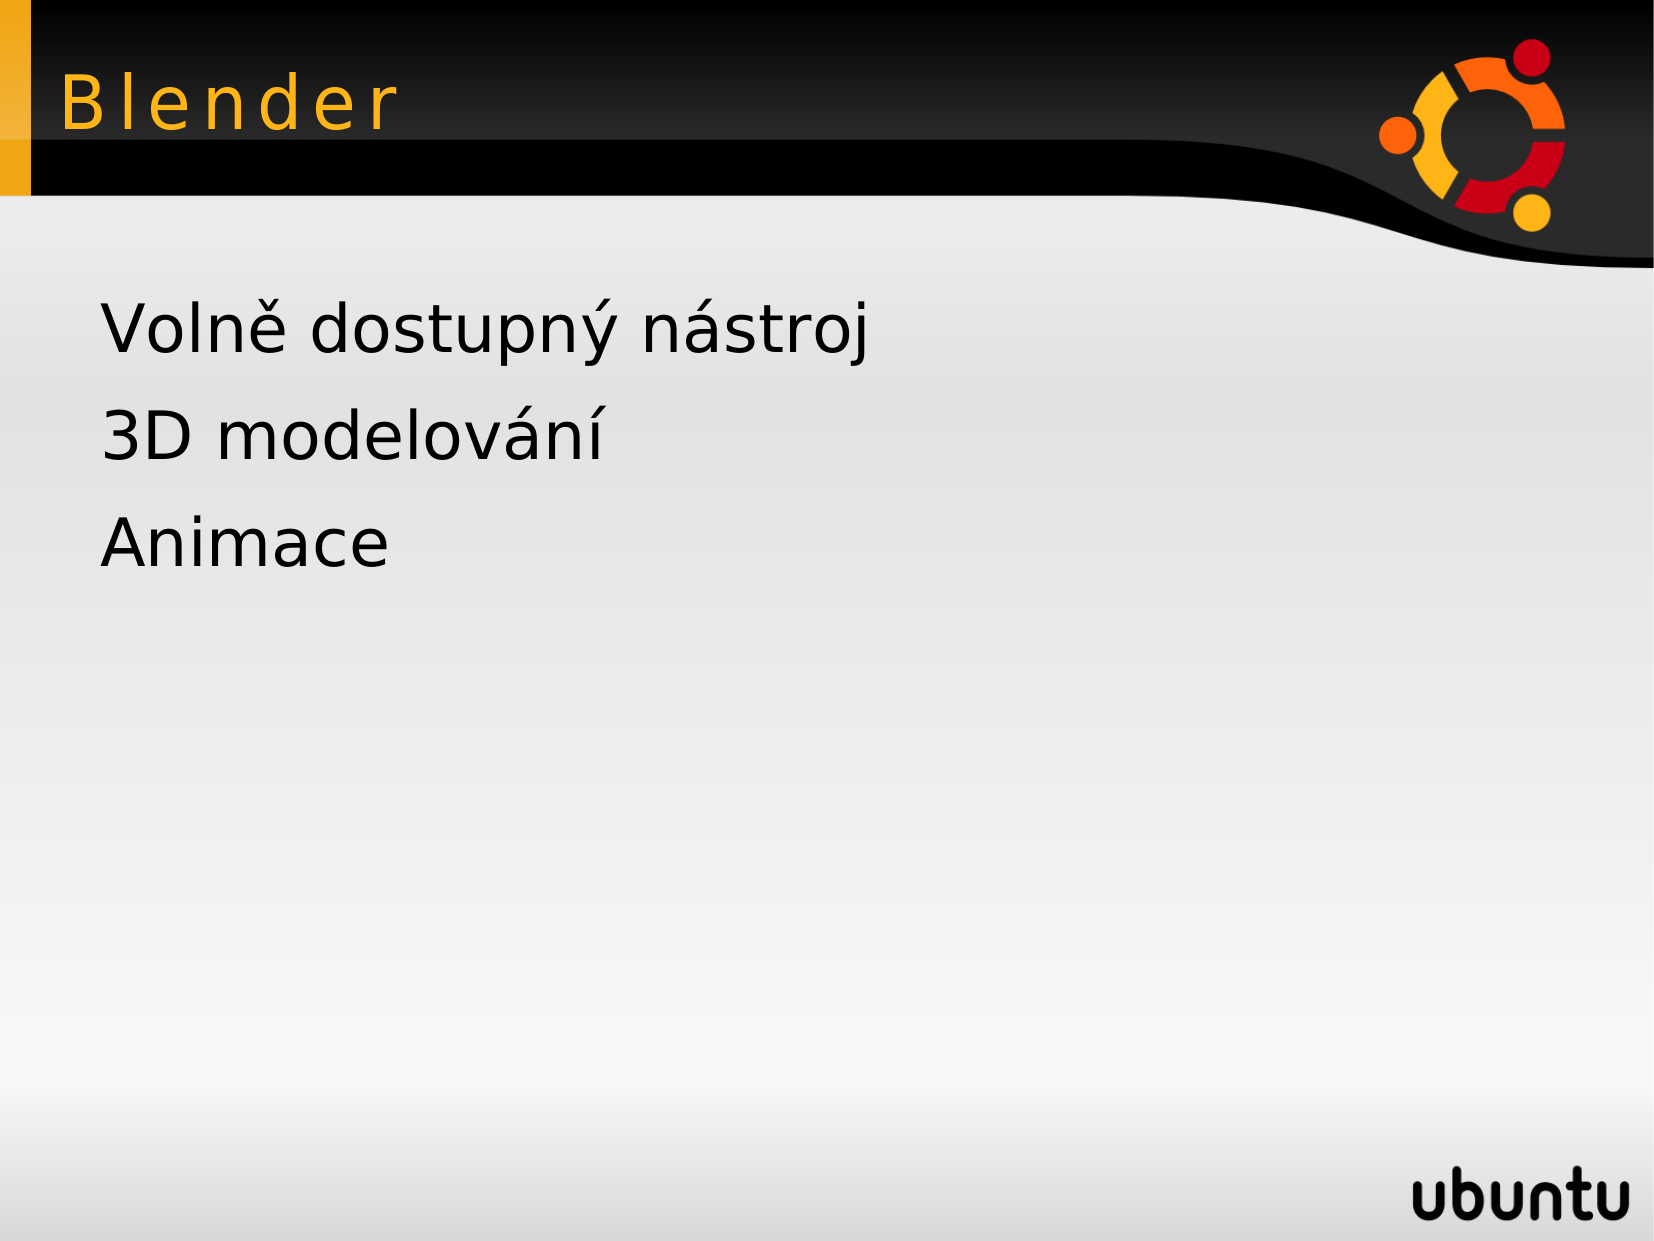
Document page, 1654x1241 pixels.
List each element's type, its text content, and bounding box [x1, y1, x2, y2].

title Blender [59, 29, 1270, 178]
picture [0, 0, 1654, 1241]
list Volně dostupný nástroj 3D modelování Animace [82, 290, 1571, 1109]
